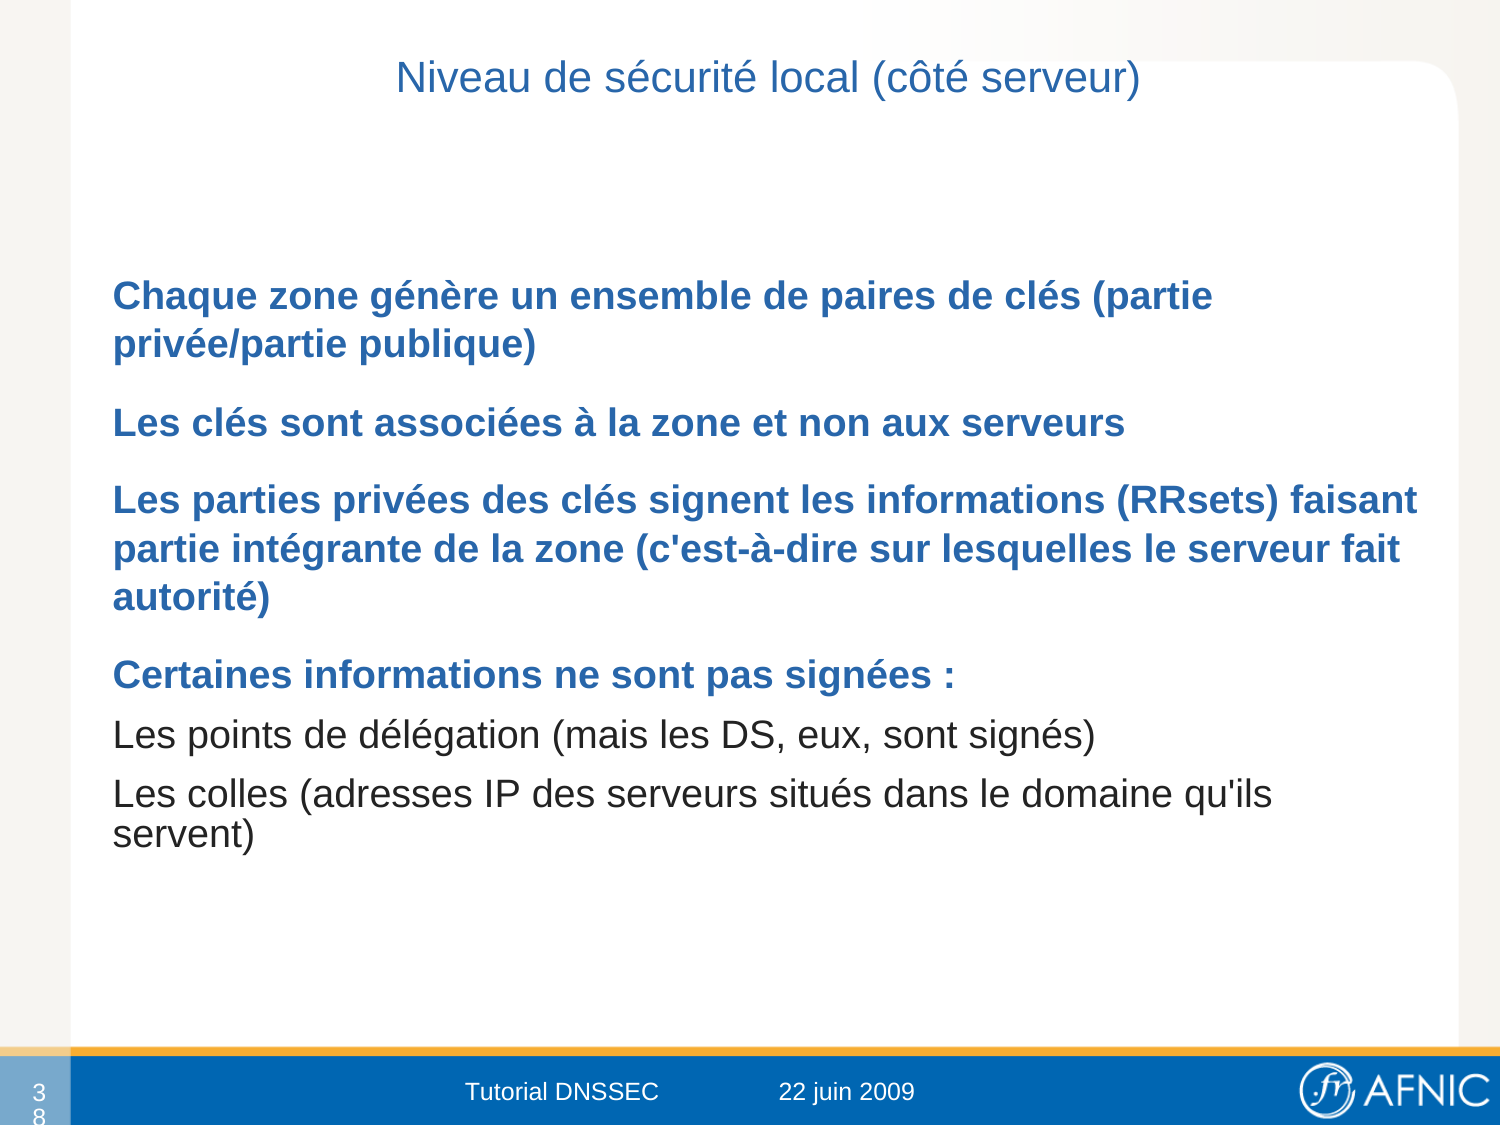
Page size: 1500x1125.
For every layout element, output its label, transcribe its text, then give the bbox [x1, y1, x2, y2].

picture [35, 1118, 42, 1125]
title Niveau de sécurité local (côté serveur) [112, 12, 1426, 138]
picture [0, 0, 1500, 1125]
list Chaque zone génère un ensemble de paires de clés (partie privée/partie publique) Les clés sont associées à la zone et non aux serveurs Les parties privées des clés signent les informations (RRsets) faisant partie intégrante de la zone (c'est-à-dire sur lesquelles le serveur fait autorité) Certaines informations ne sont pas signées : Les points de délégation (mais les DS, eux, sont signés) Les colles (adresses IP des serveurs situés dans le domaine qu'ils servent) [112, 266, 1426, 994]
